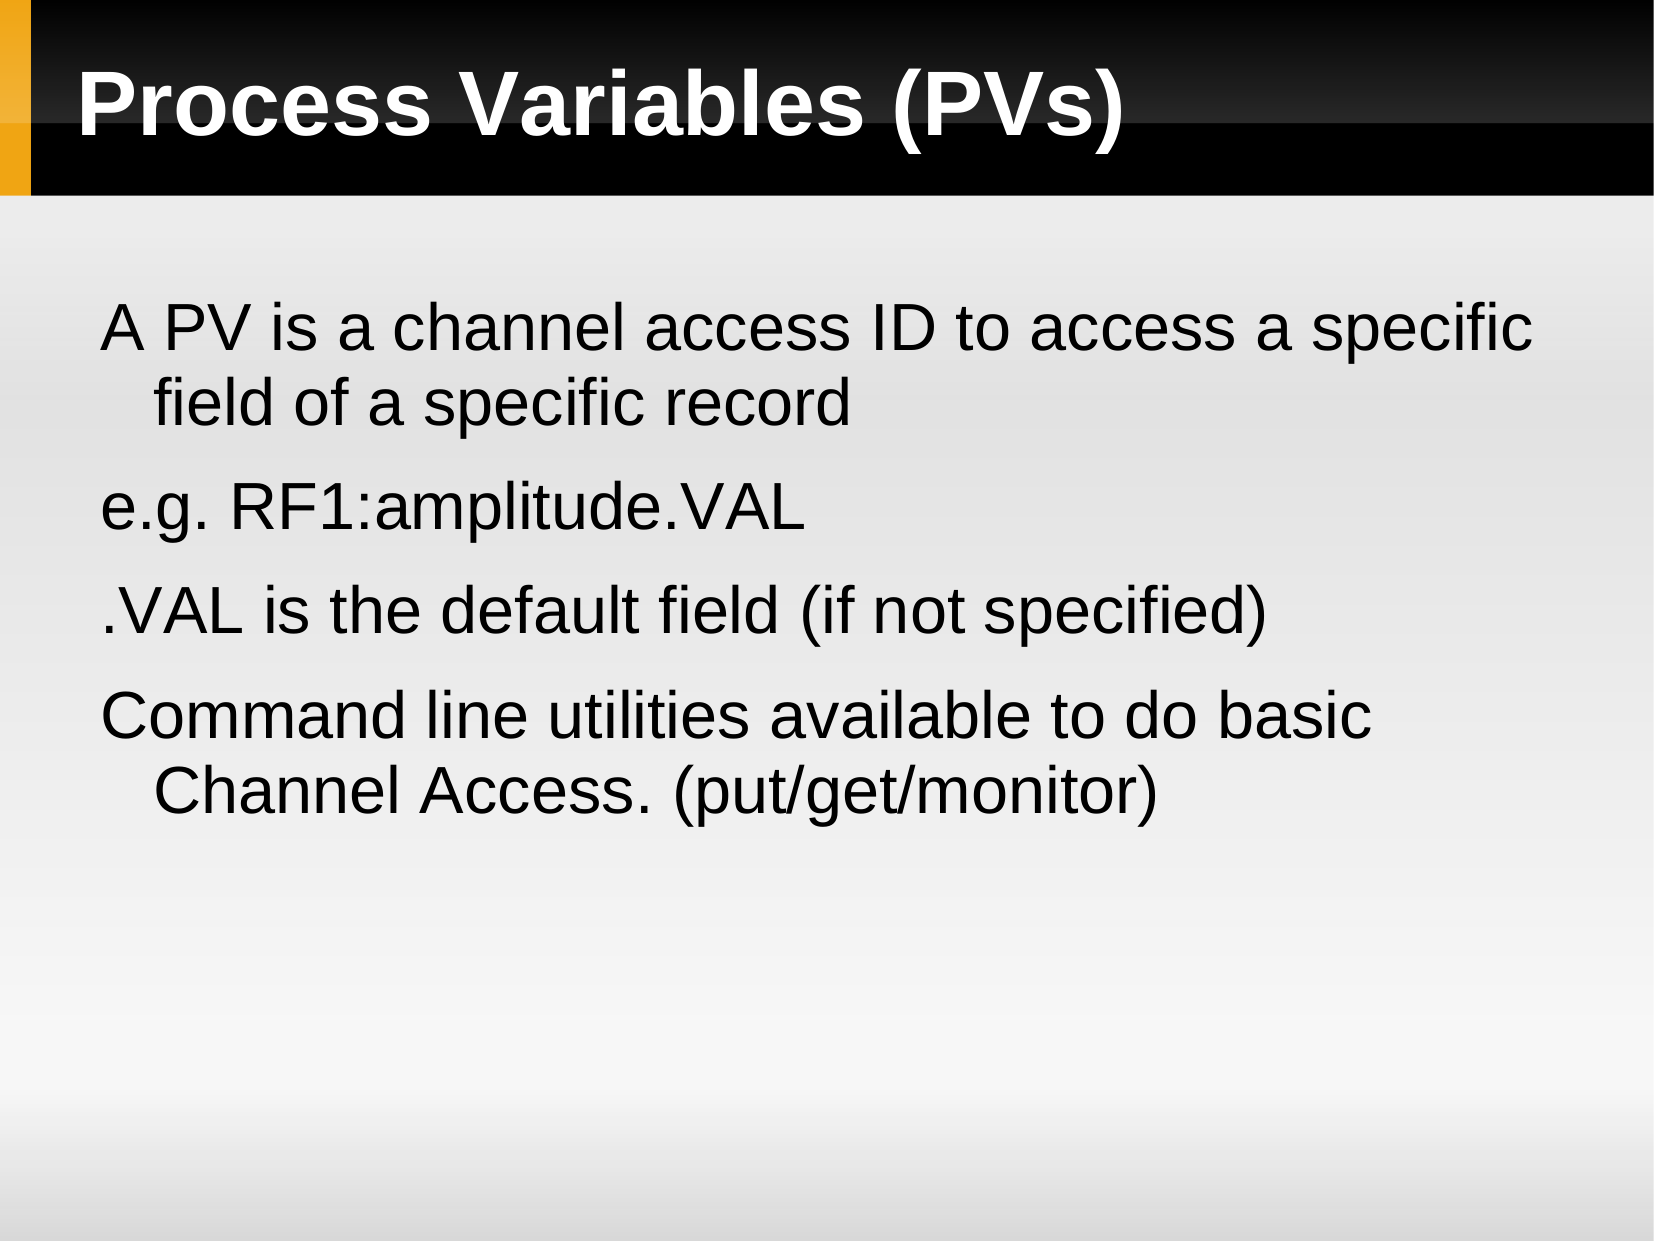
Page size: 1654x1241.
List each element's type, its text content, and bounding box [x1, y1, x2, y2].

title Process Variables (PVs) [76, 7, 1565, 200]
picture [0, 0, 1654, 1241]
list A PV is a channel access ID to access a specific field of a specific record e.g. RF1:amplitude.VAL .VAL is the default field (if not specified) Command line utilities available to do basic Channel Access. (put/get/monitor) [82, 290, 1571, 1094]
